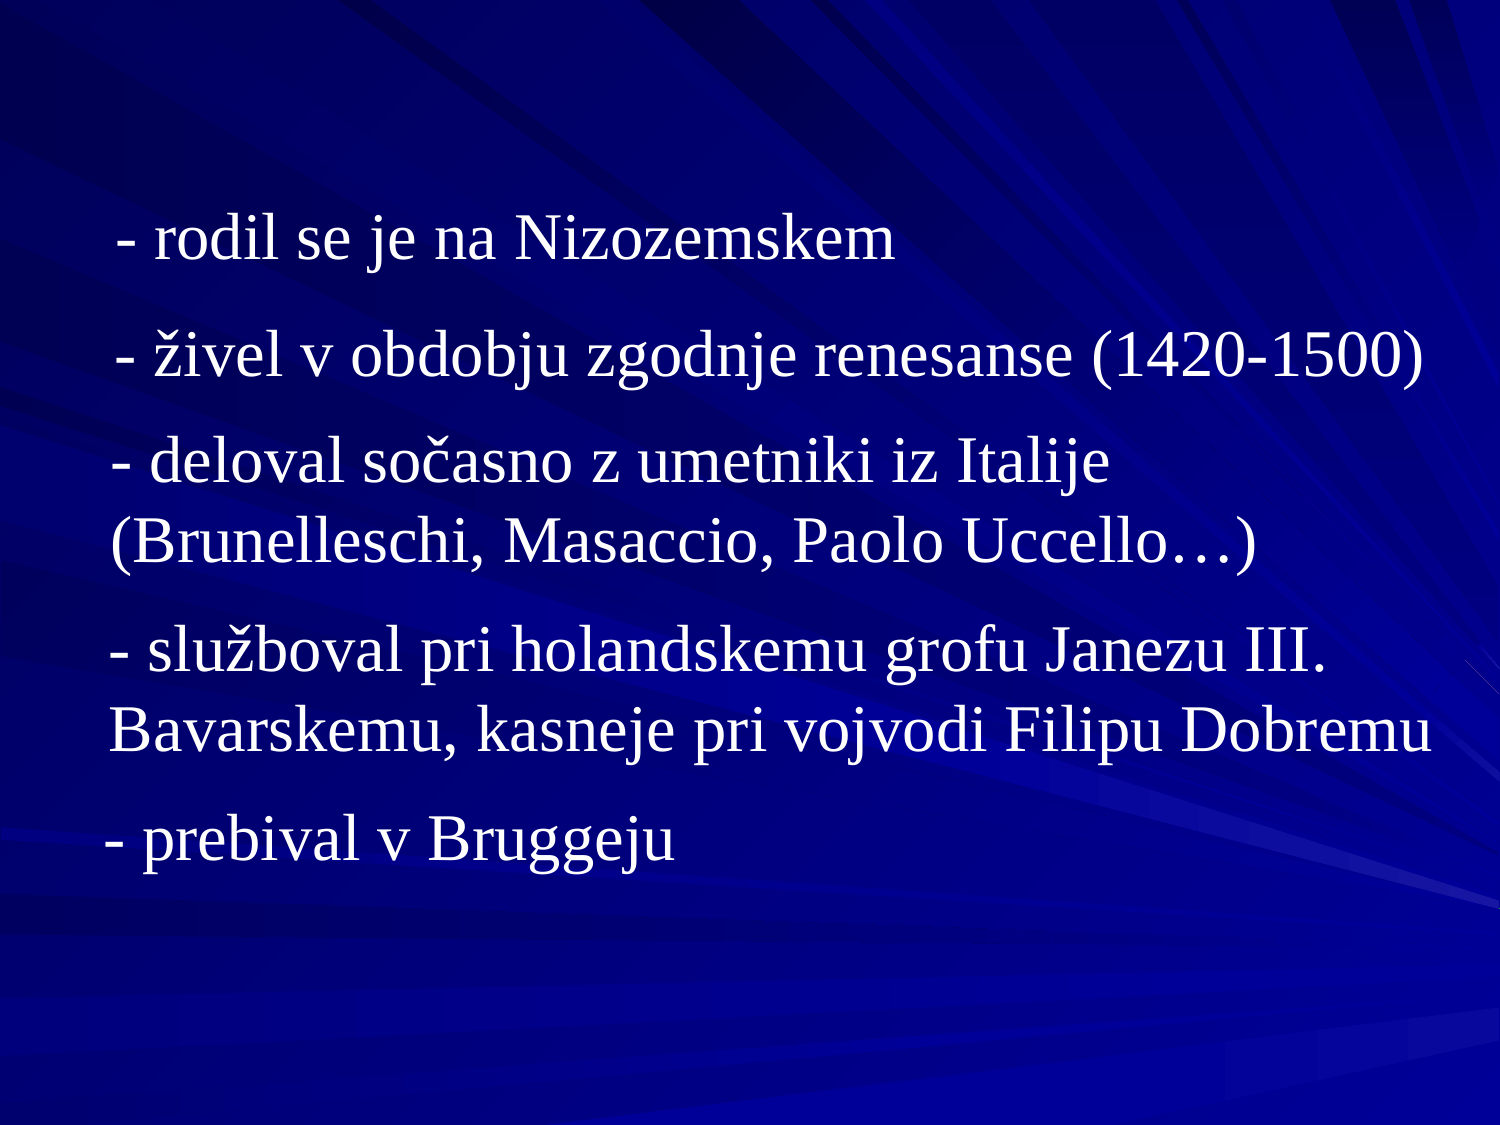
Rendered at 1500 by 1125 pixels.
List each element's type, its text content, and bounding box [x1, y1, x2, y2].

text_box - živel v obdobju zgodnje renesanse (1420-1500) [100, 302, 1500, 397]
list - rodil se je na Nizozemskem [100, 185, 1010, 302]
text_box - prebival v Bruggeju [88, 786, 845, 882]
text_box - deloval sočasno z umetniki iz Italije (Brunelleschi, Masaccio, Paolo Uccello…) [95, 408, 1353, 584]
text_box - služboval pri holandskemu grofu Janezu III. Bavarskemu, kasneje pri vojvodi Filipu Dobremu [94, 597, 1500, 773]
